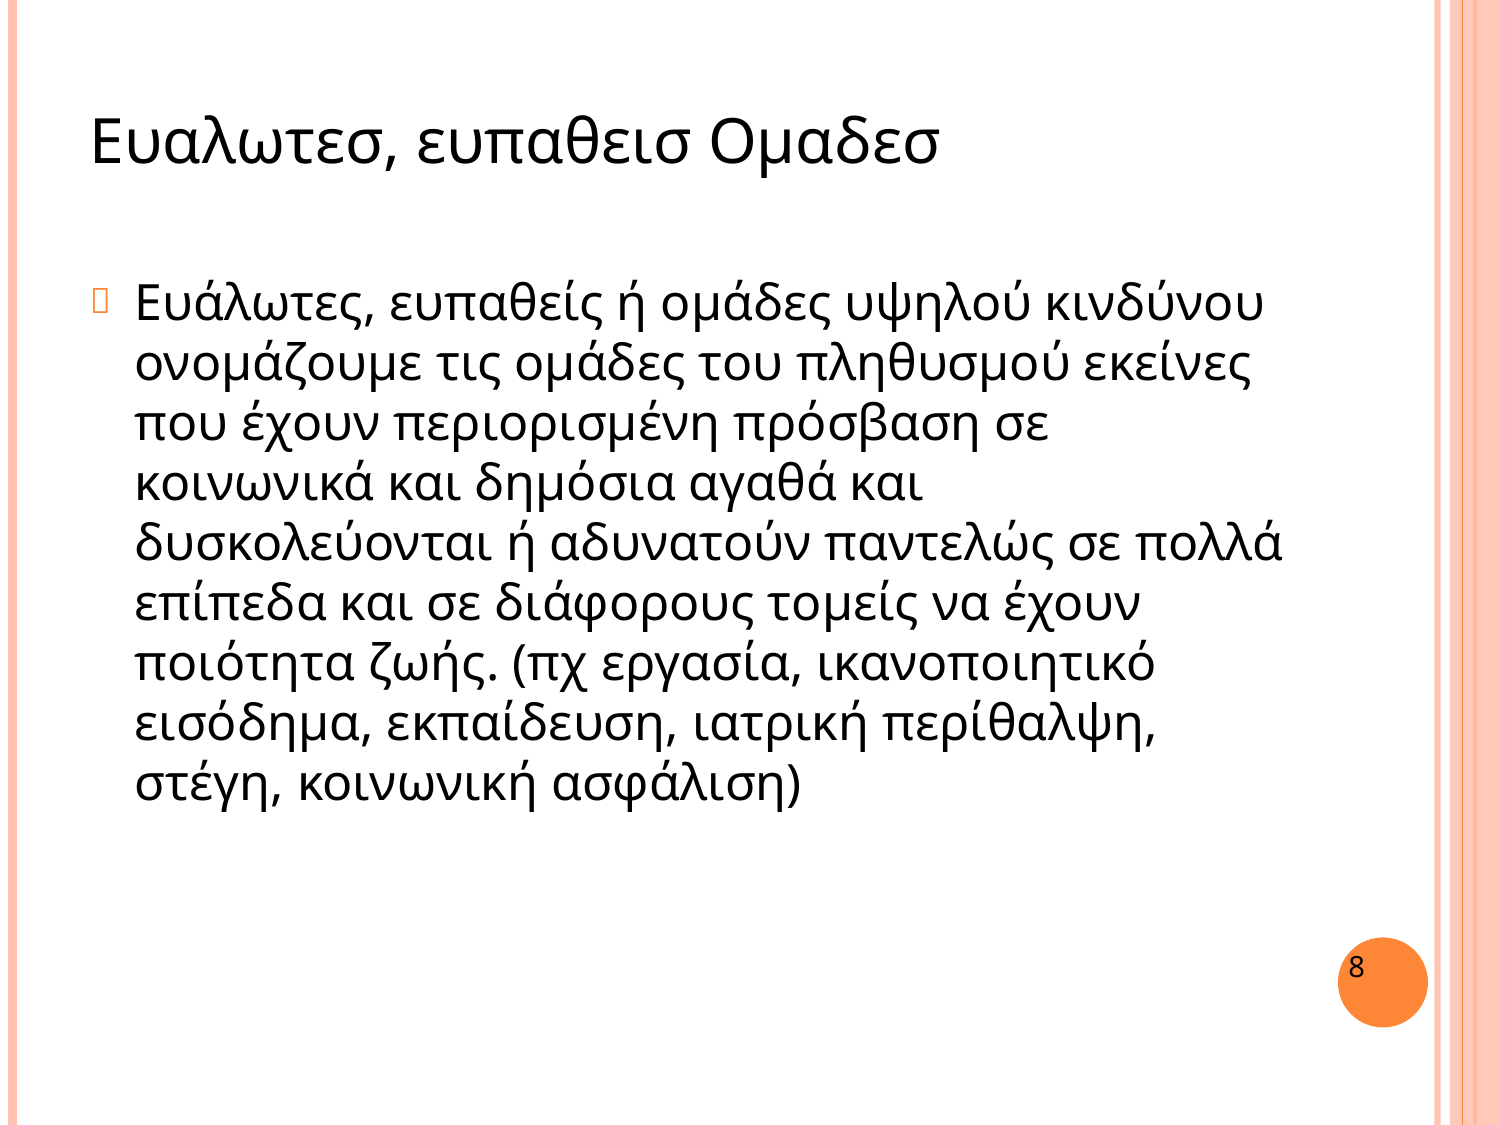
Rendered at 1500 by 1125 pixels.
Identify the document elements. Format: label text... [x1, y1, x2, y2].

list Ευάλωτες, ευπαθείς ή ομάδες υψηλού κινδύνου ονομάζουμε τις ομάδες του πληθυσμού εκείνες που έχουν περιορισμένη πρόσβαση σε κοινωνικά και δημόσια αγαθά και δυσκολεύονται ή αδυνατούν παντελώς σε πολλά επίπεδα και σε διάφορους τομείς να έχουν ποιότητα ζωής. (πχ εργασία, ικανοποιητικό εισόδημα, εκπαίδευση, ιατρική περίθαλψη, στέγη, κοινωνική ασφάλιση) [75, 262, 1300, 1062]
title Ευαλωτεσ, ευπαθεισ Ομαδεσ [75, 45, 1300, 233]
slide_number <αριθμός> [1333, 940, 1434, 1027]
